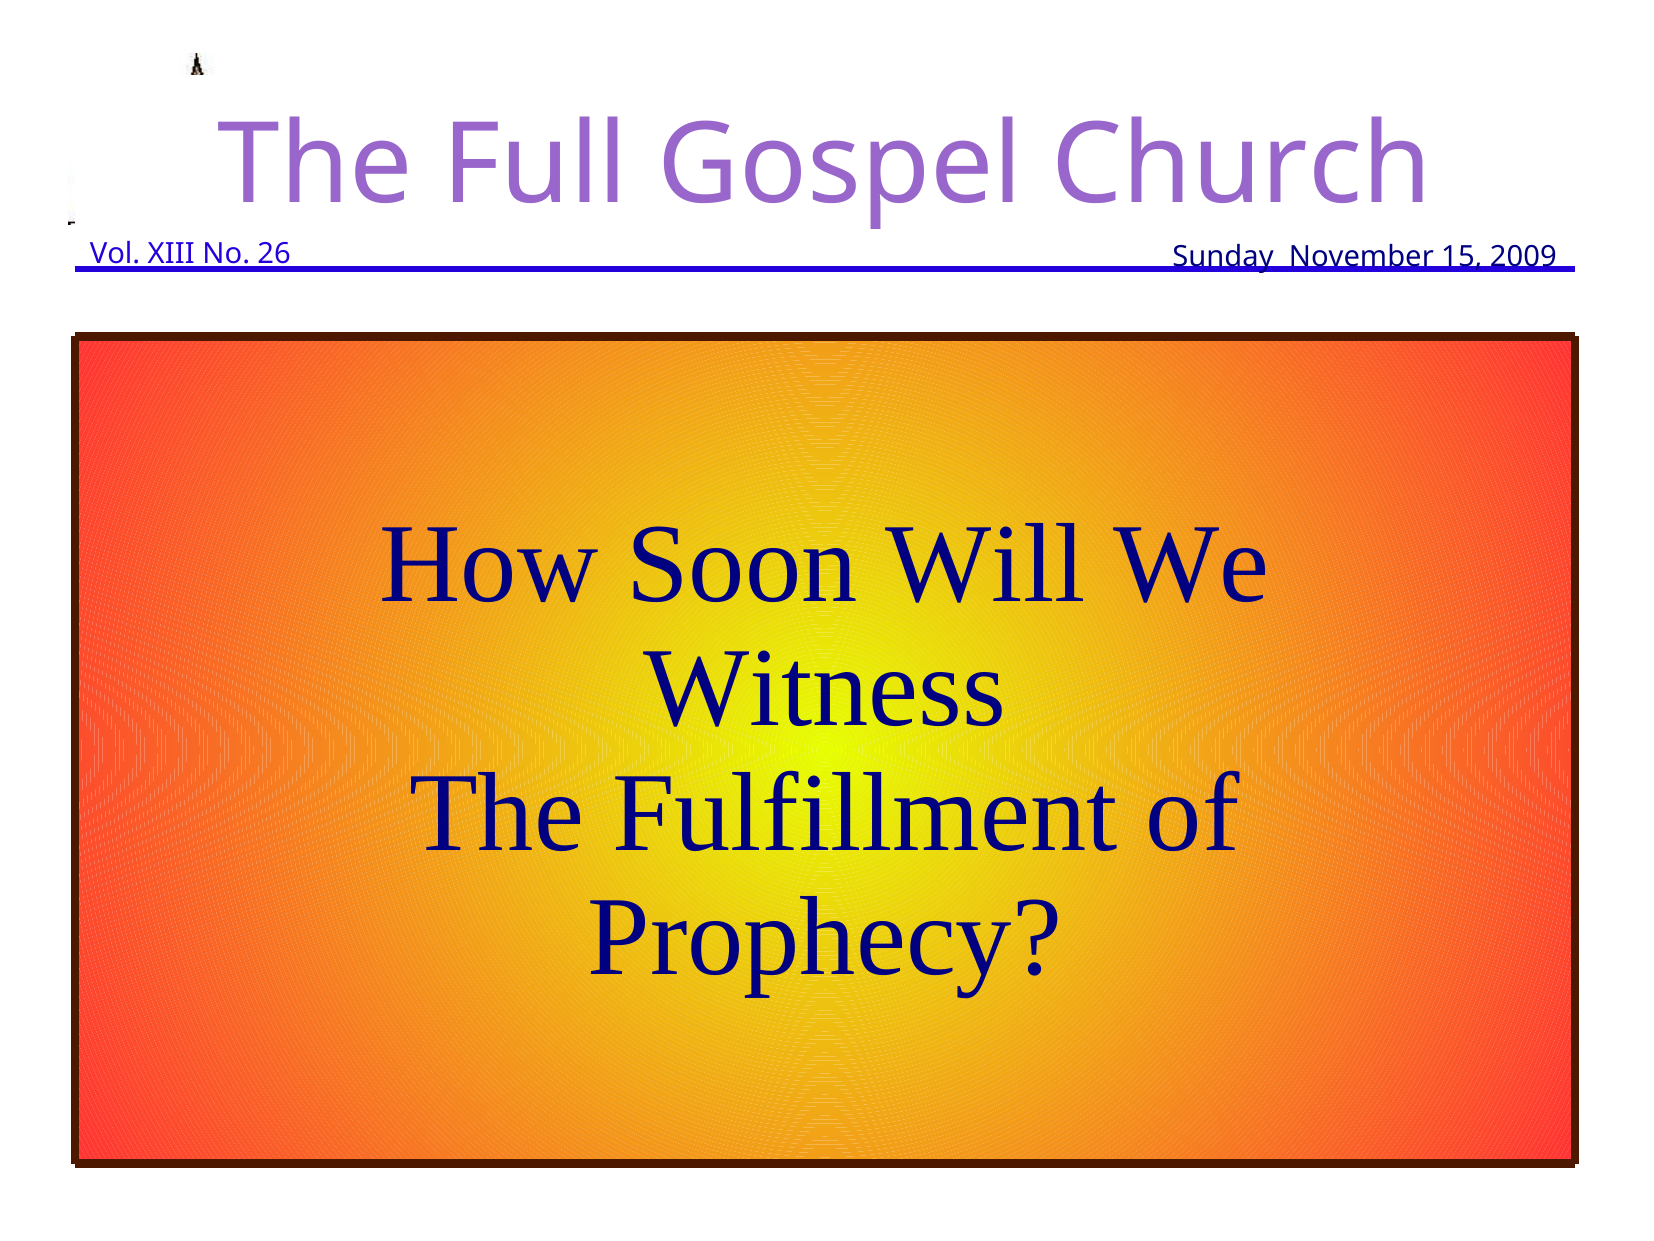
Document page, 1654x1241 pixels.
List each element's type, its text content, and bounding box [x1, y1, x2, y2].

text_box Vol. XIII No. 26 [75, 272, 451, 276]
text_box Sunday November 15, 2009 [1050, 225, 1576, 282]
picture [68, 53, 301, 226]
text_box The Full Gospel Church [75, 75, 1576, 226]
text_box How Soon Will We Witness The Fulfillment of Prophecy? [75, 336, 1576, 1164]
text_box Vol. XIII No. 26 [75, 225, 451, 266]
